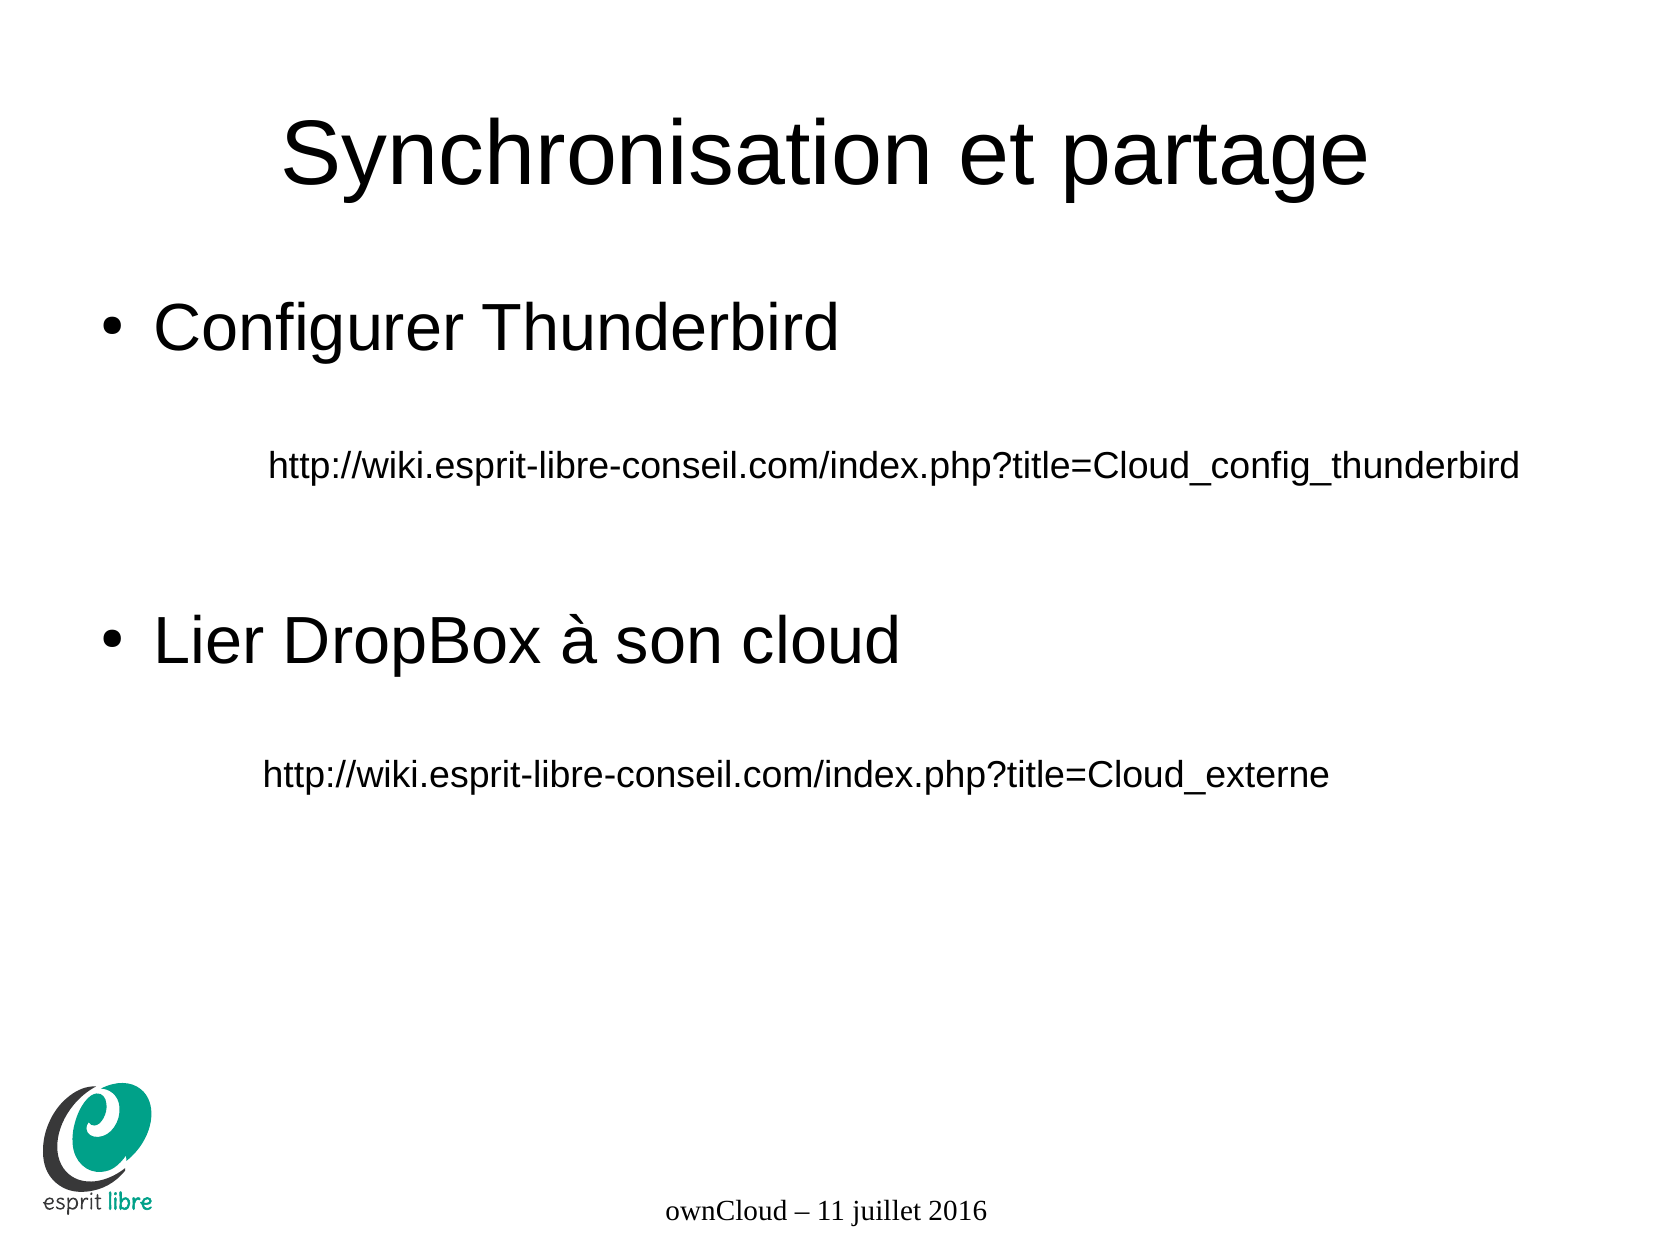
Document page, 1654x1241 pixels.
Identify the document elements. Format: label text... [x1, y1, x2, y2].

title Synchronisation et partage [82, 49, 1571, 257]
list Configurer Thunderbird Lier DropBox à son cloud [82, 290, 1571, 1010]
text_box http://wiki.esprit-libre-conseil.com/index.php?title=Cloud_config_thunderbird [253, 437, 1536, 494]
text_box http://wiki.esprit-libre-conseil.com/index.php?title=Cloud_externe [248, 746, 1531, 804]
